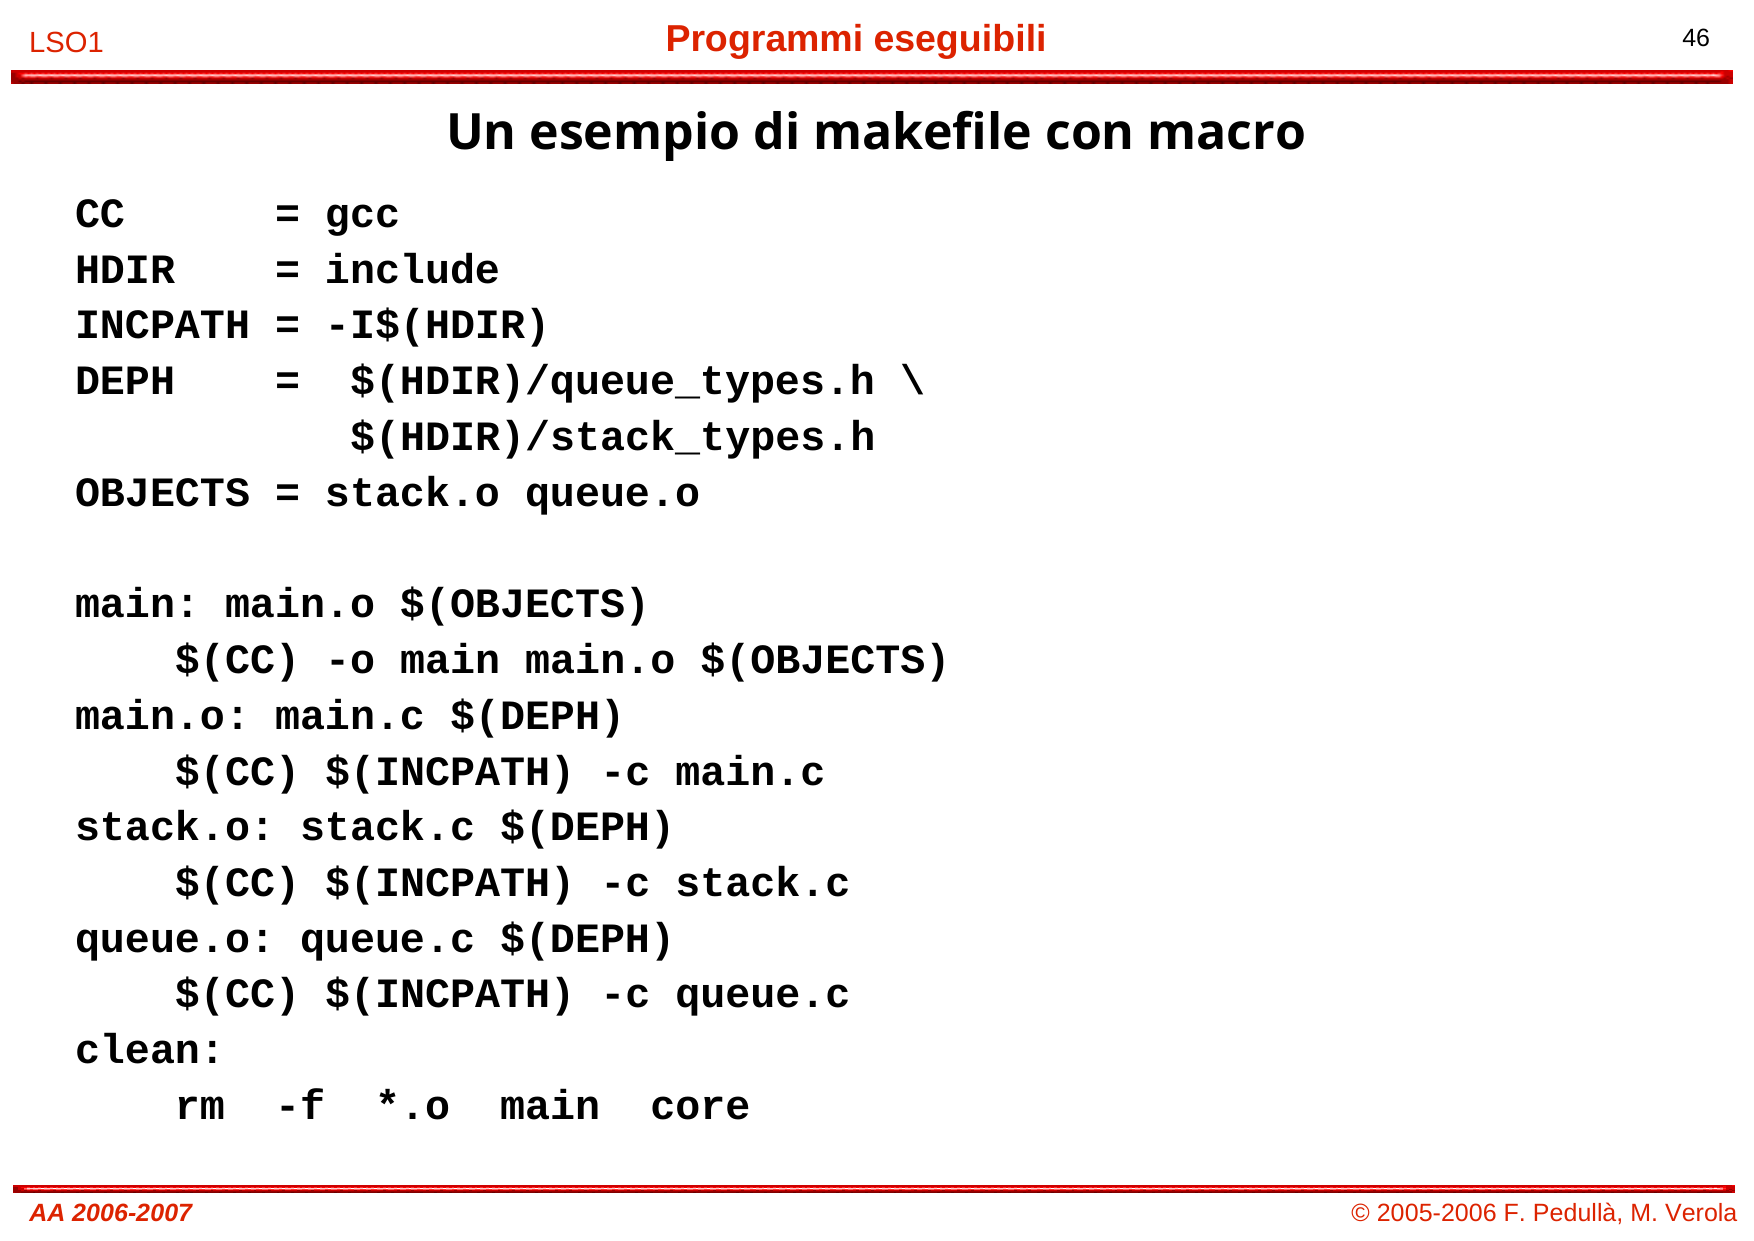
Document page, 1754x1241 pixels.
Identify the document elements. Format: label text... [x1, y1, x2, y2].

picture [13, 1185, 1735, 1193]
picture [11, 70, 1733, 84]
title Un esempio di makefile con macro [387, 76, 1366, 177]
list CC = gcc HDIR = include INCPATH = -I$(HDIR) DEPH = $(HDIR)/queue_types.h \ $(HDIR)/stack_types.h OBJECTS = stack.o queue.o main: main.o $(OBJECTS) $(CC) -o main main.o $(OBJECTS) main.o: main.c $(DEPH) $(CC) $(INCPATH) -c main.c stack.o: stack.c $(DEPH) $(CC) $(INCPATH) -c stack.c queue.o: queue.c $(DEPH) $(CC) $(INCPATH) -c queue.c clean: rm -f *.o main core [58, 177, 1696, 1150]
